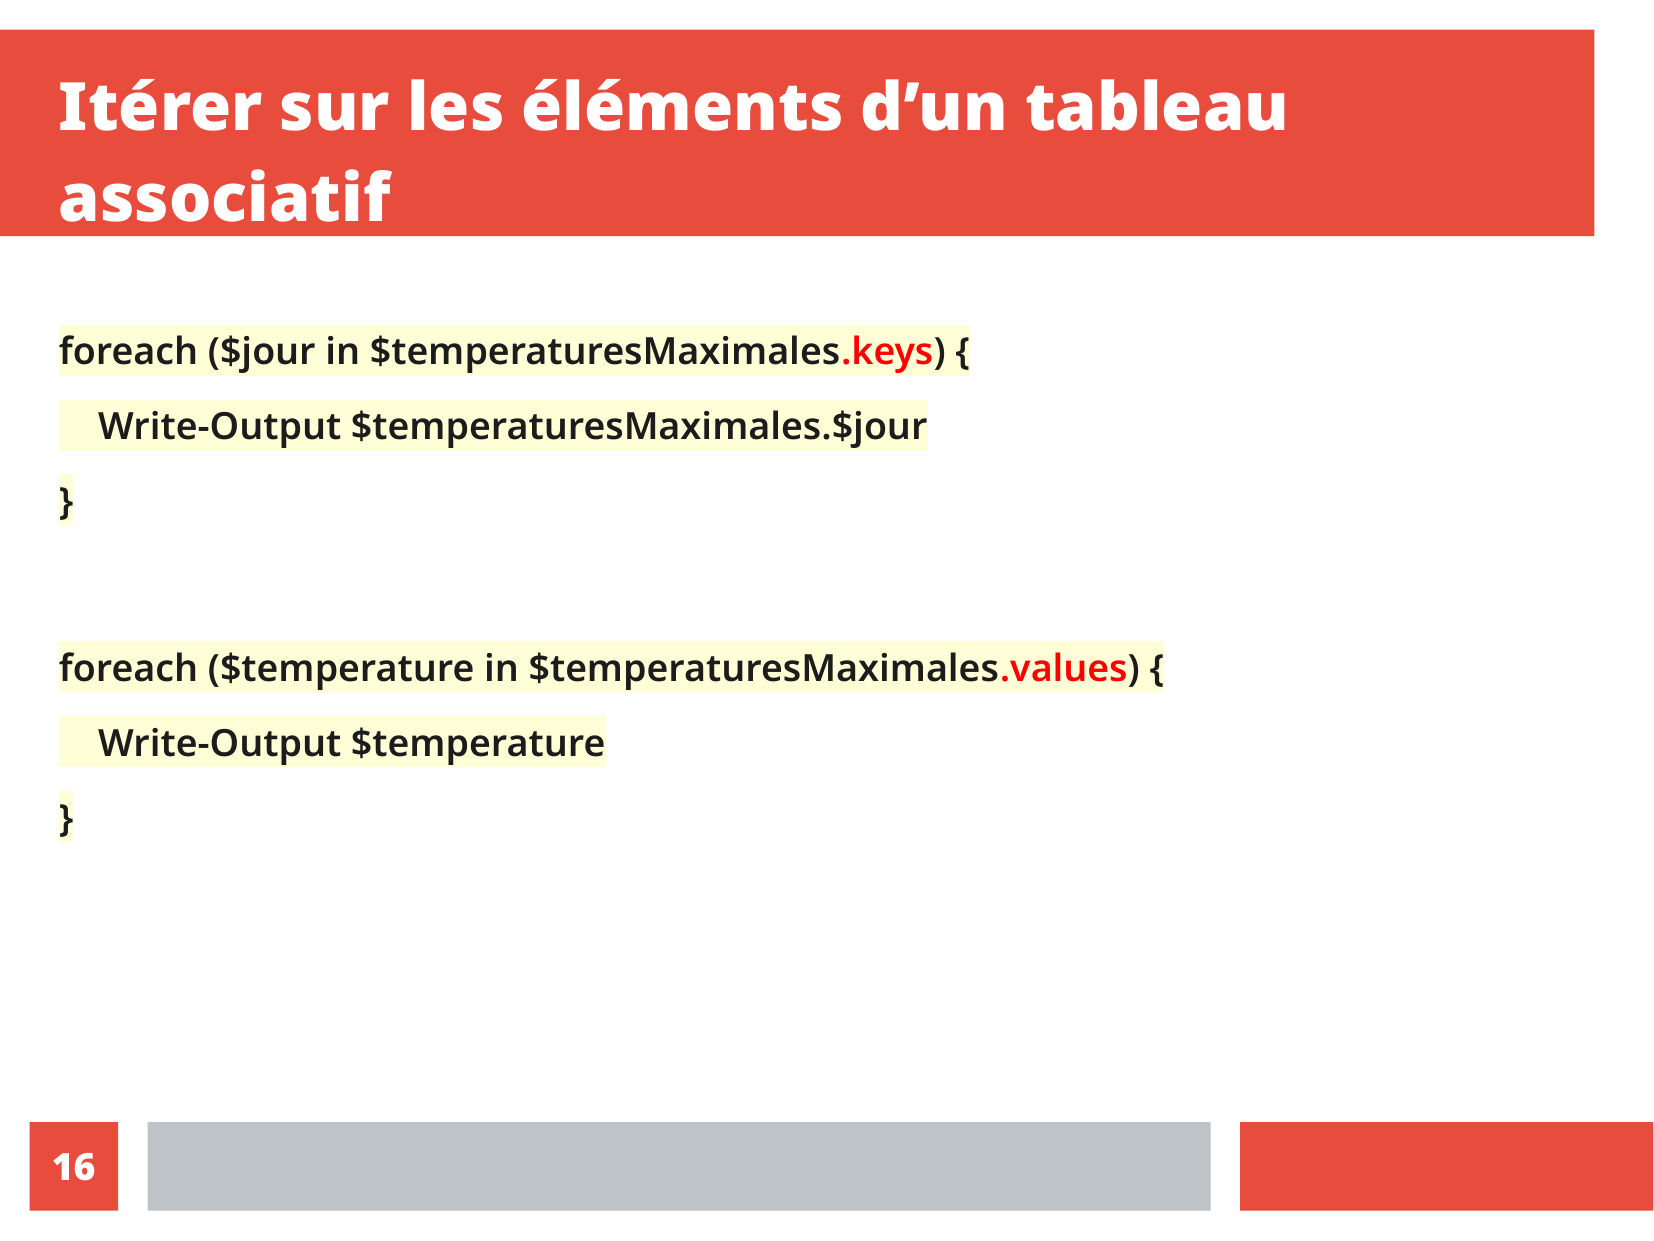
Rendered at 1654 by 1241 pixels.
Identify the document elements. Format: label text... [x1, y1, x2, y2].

title Itérer sur les éléments d’un tableau associatif [59, 59, 1595, 207]
list foreach ($jour in $temperaturesMaximales.keys) { Write-Output $temperaturesMaximales.$jour } foreach ($temperature in $temperaturesMaximales.values) { Write-Output $temperature } [59, 324, 1453, 1093]
